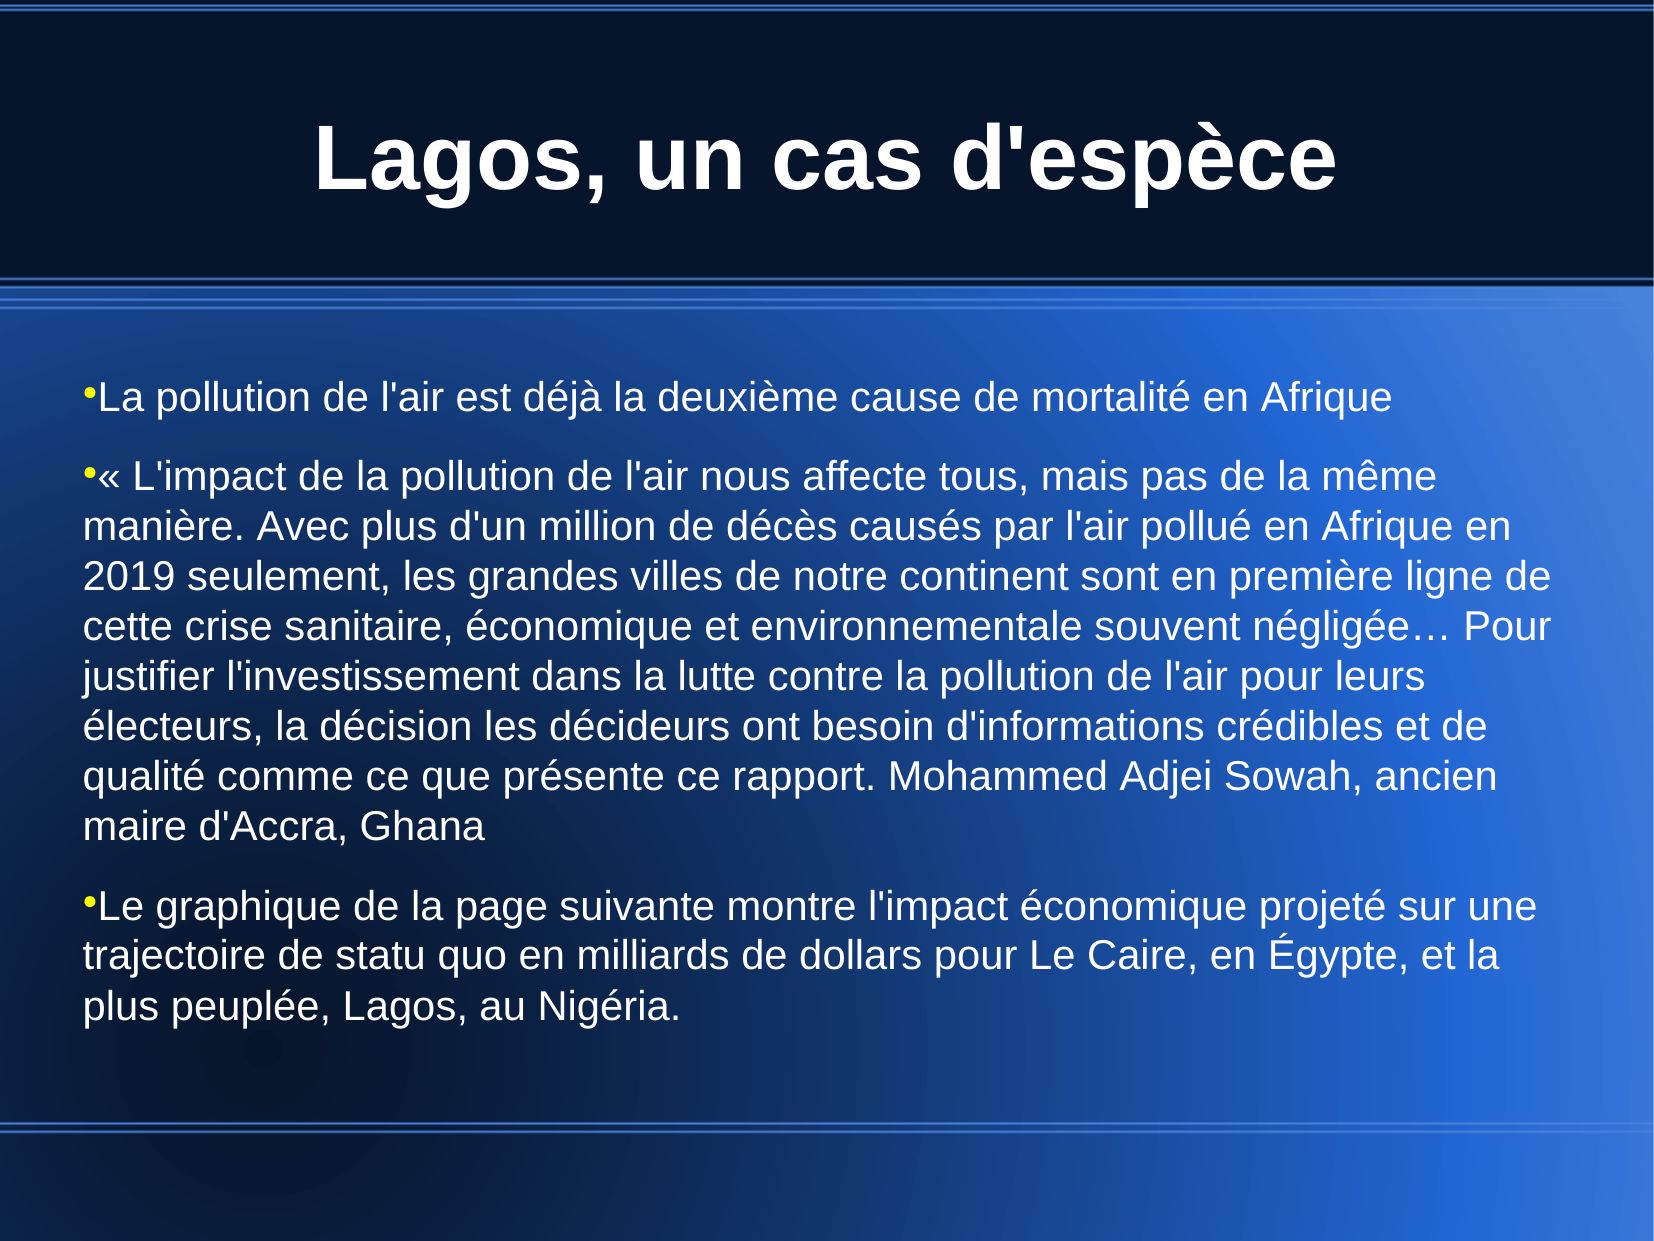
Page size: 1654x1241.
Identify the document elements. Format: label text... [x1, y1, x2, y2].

list La pollution de l'air est déjà la deuxième cause de mortalité en Afrique « L'impact de la pollution de l'air nous affecte tous, mais pas de la même manière. Avec plus d'un million de décès causés par l'air pollué en Afrique en 2019 seulement, les grandes villes de notre continent sont en première ligne de cette crise sanitaire, économique et environnementale souvent négligée… Pour justifier l'investissement dans la lutte contre la pollution de l'air pour leurs électeurs, la décision les décideurs ont besoin d'informations crédibles et de qualité comme ce que présente ce rapport. Mohammed Adjei Sowah, ancien maire d'Accra, Ghana Le graphique de la page suivante montre l'impact économique projeté sur une trajectoire de statu quo en milliards de dollars pour Le Caire, en Égypte, et la plus peuplée, Lagos, au Nigéria. [82, 290, 1571, 1109]
title Lagos, un cas d'espèce [82, 49, 1571, 257]
picture [0, 0, 1654, 1241]
